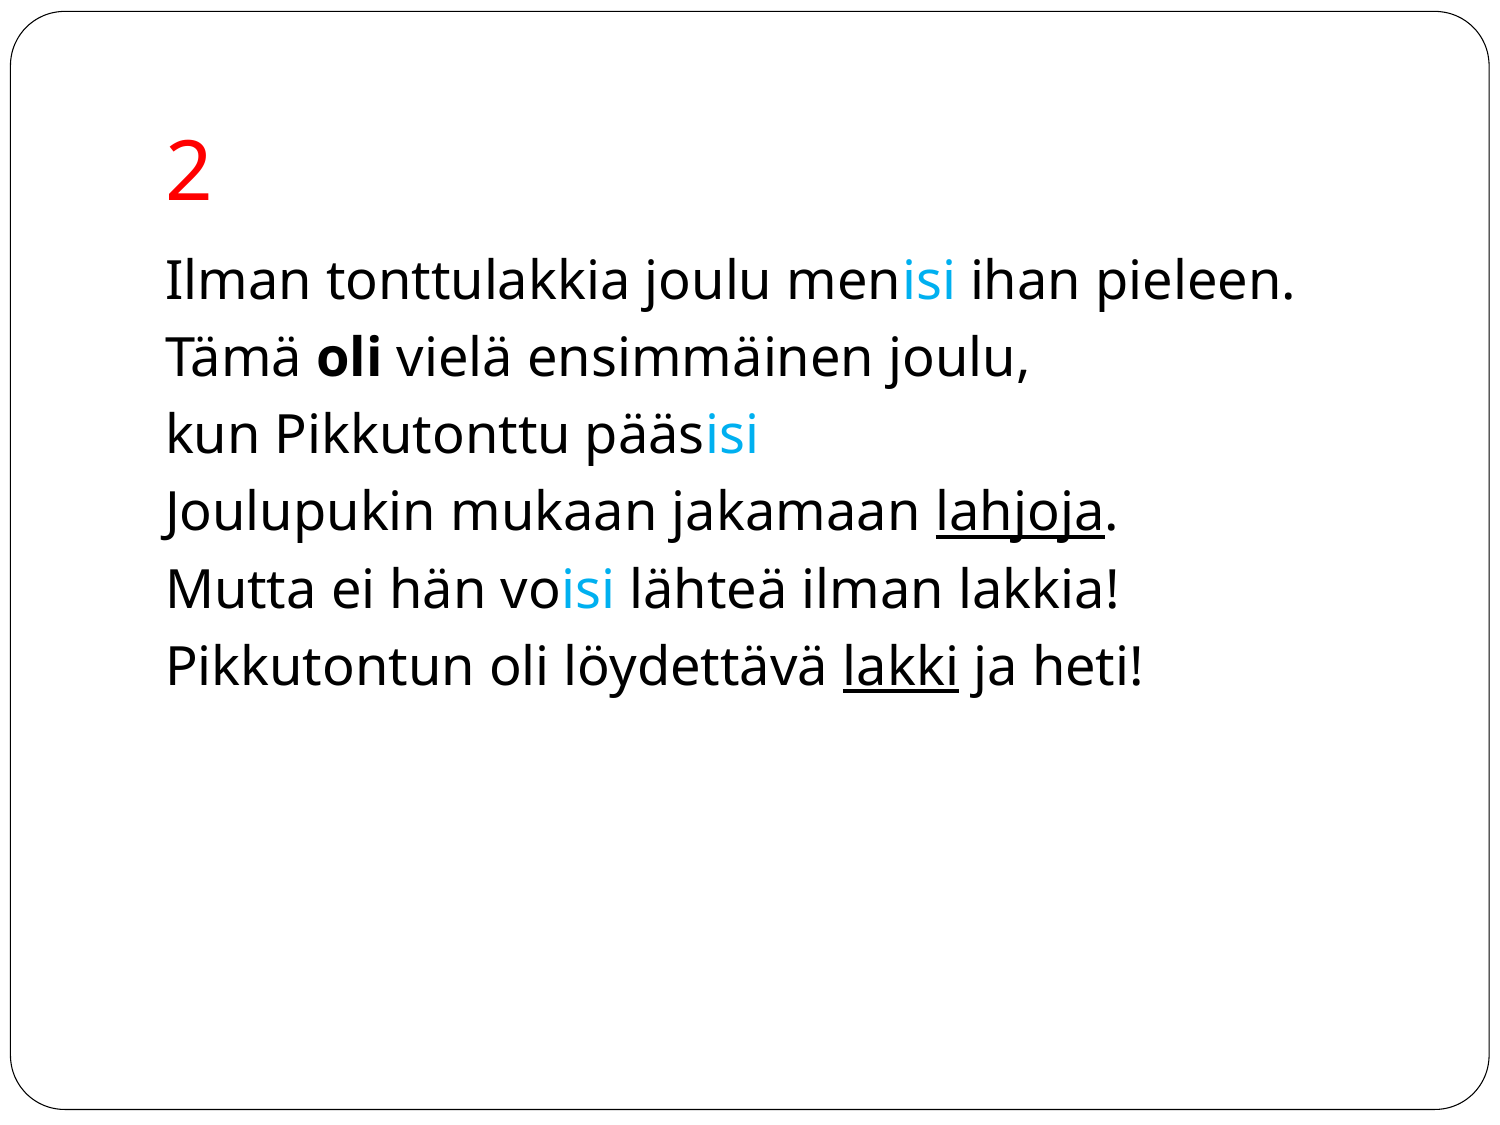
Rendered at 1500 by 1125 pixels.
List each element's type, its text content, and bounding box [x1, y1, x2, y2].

list Ilman tonttulakkia joulu menisi ihan pieleen. Tämä oli vielä ensimmäinen joulu, kun Pikkutonttu pääsisi Joulupukin mukaan jakamaan lahjoja. Mutta ei hän voisi lähteä ilman lakkia! Pikkutontun oli löydettävä lakki ja heti! [150, 237, 1426, 988]
title 2 [150, 45, 1426, 233]
